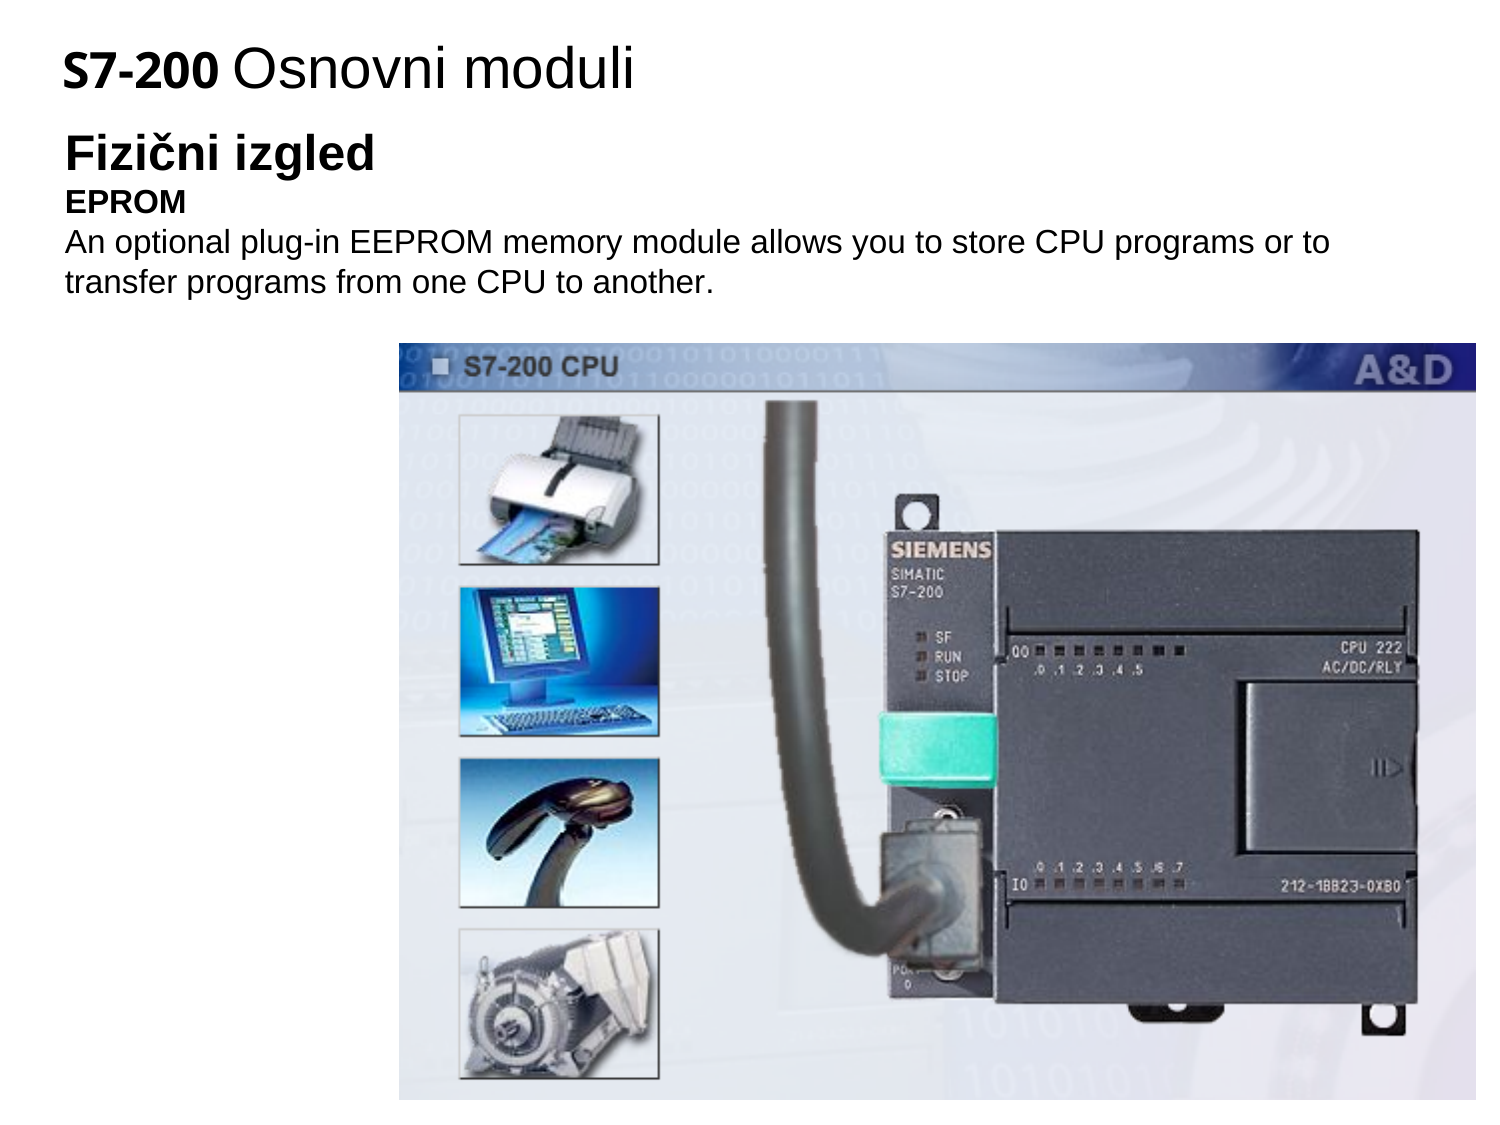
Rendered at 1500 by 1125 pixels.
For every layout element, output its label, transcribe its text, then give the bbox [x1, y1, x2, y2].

text_box S7-200 Osnovni moduli [47, 22, 651, 108]
picture [399, 343, 1476, 1101]
text_box Fizični izgled EPROM An optional plug-in EEPROM memory module allows you to store CPU programs or to transfer programs from one CPU to another. [50, 112, 1391, 308]
